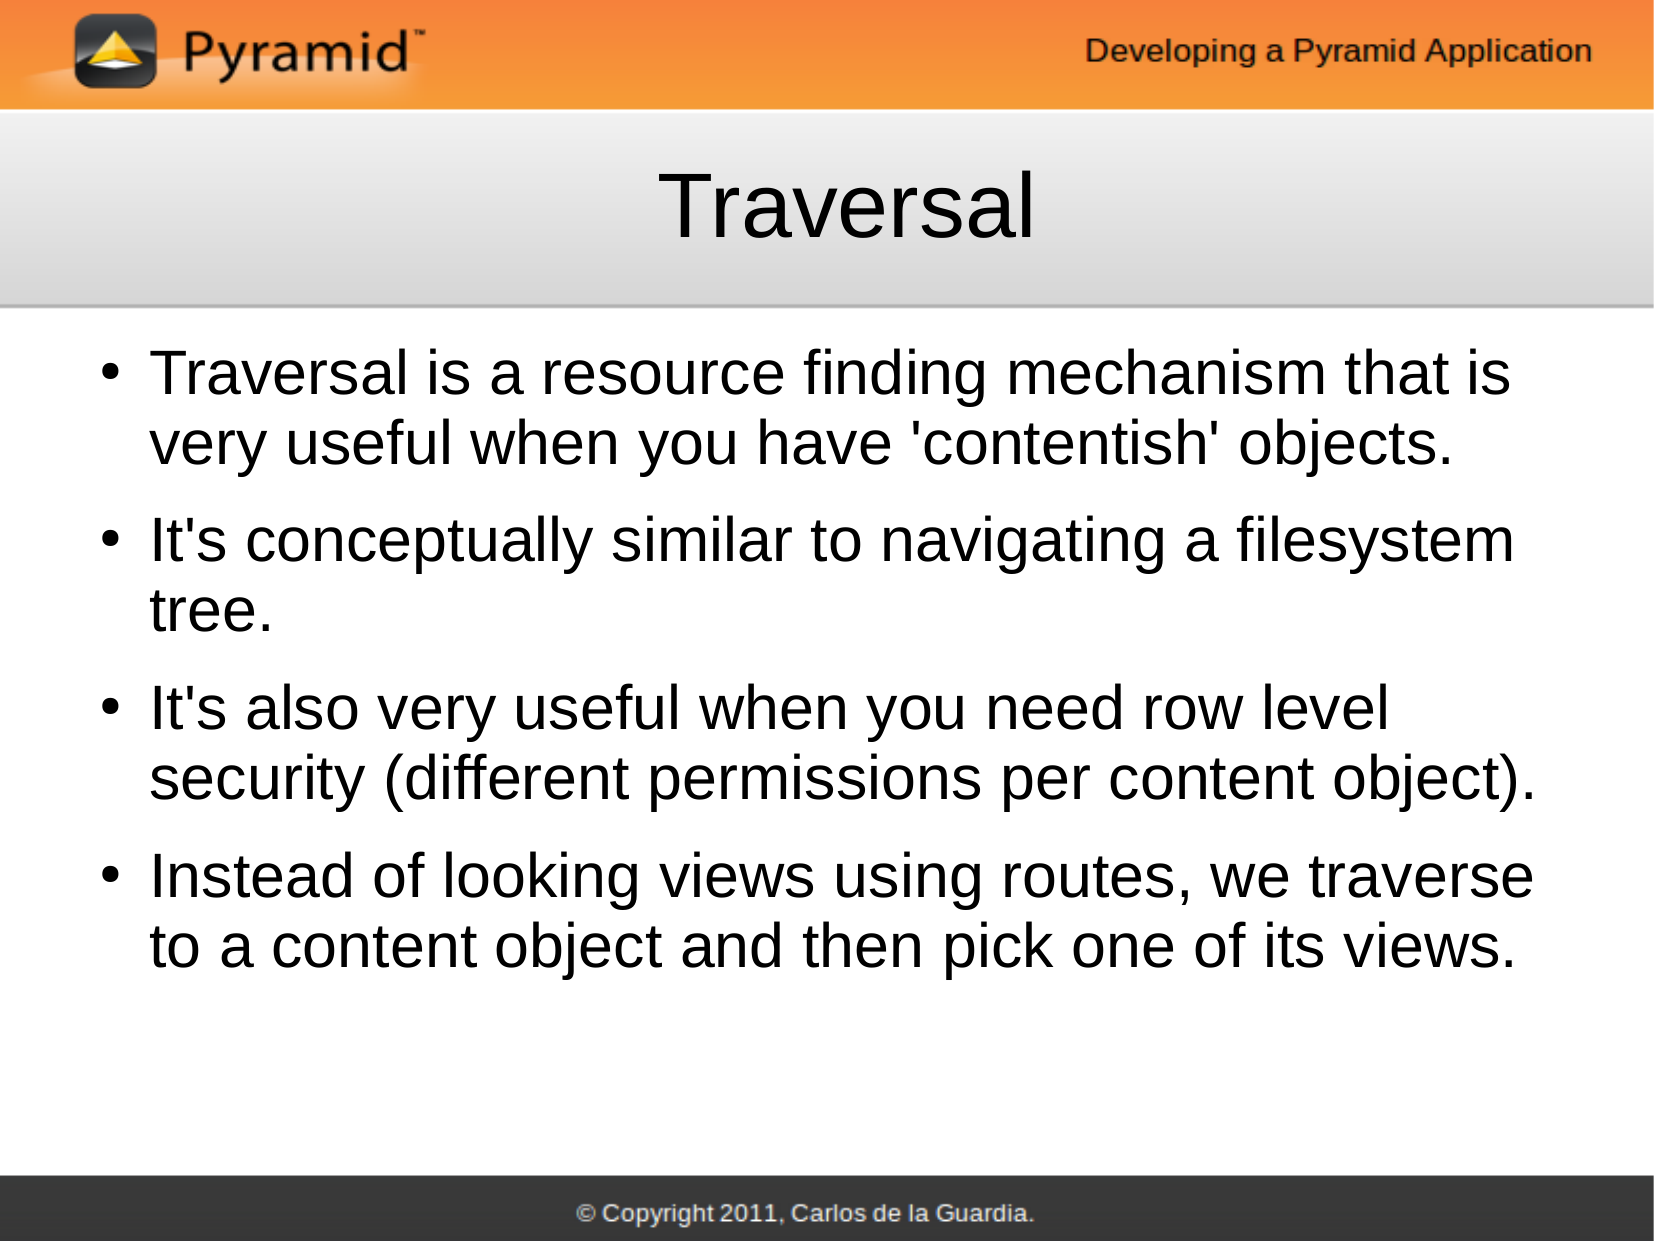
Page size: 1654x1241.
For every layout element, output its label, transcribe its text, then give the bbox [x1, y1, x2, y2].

list Traversal is a resource finding mechanism that is very useful when you have 'contentish' objects. It's conceptually similar to navigating a filesystem tree. It's also very useful when you need row level security (different permissions per content object). Instead of looking views using routes, we traverse to a content object and then pick one of its views. [82, 337, 1571, 1157]
title Traversal [82, 119, 1613, 293]
picture [0, 0, 1654, 1241]
